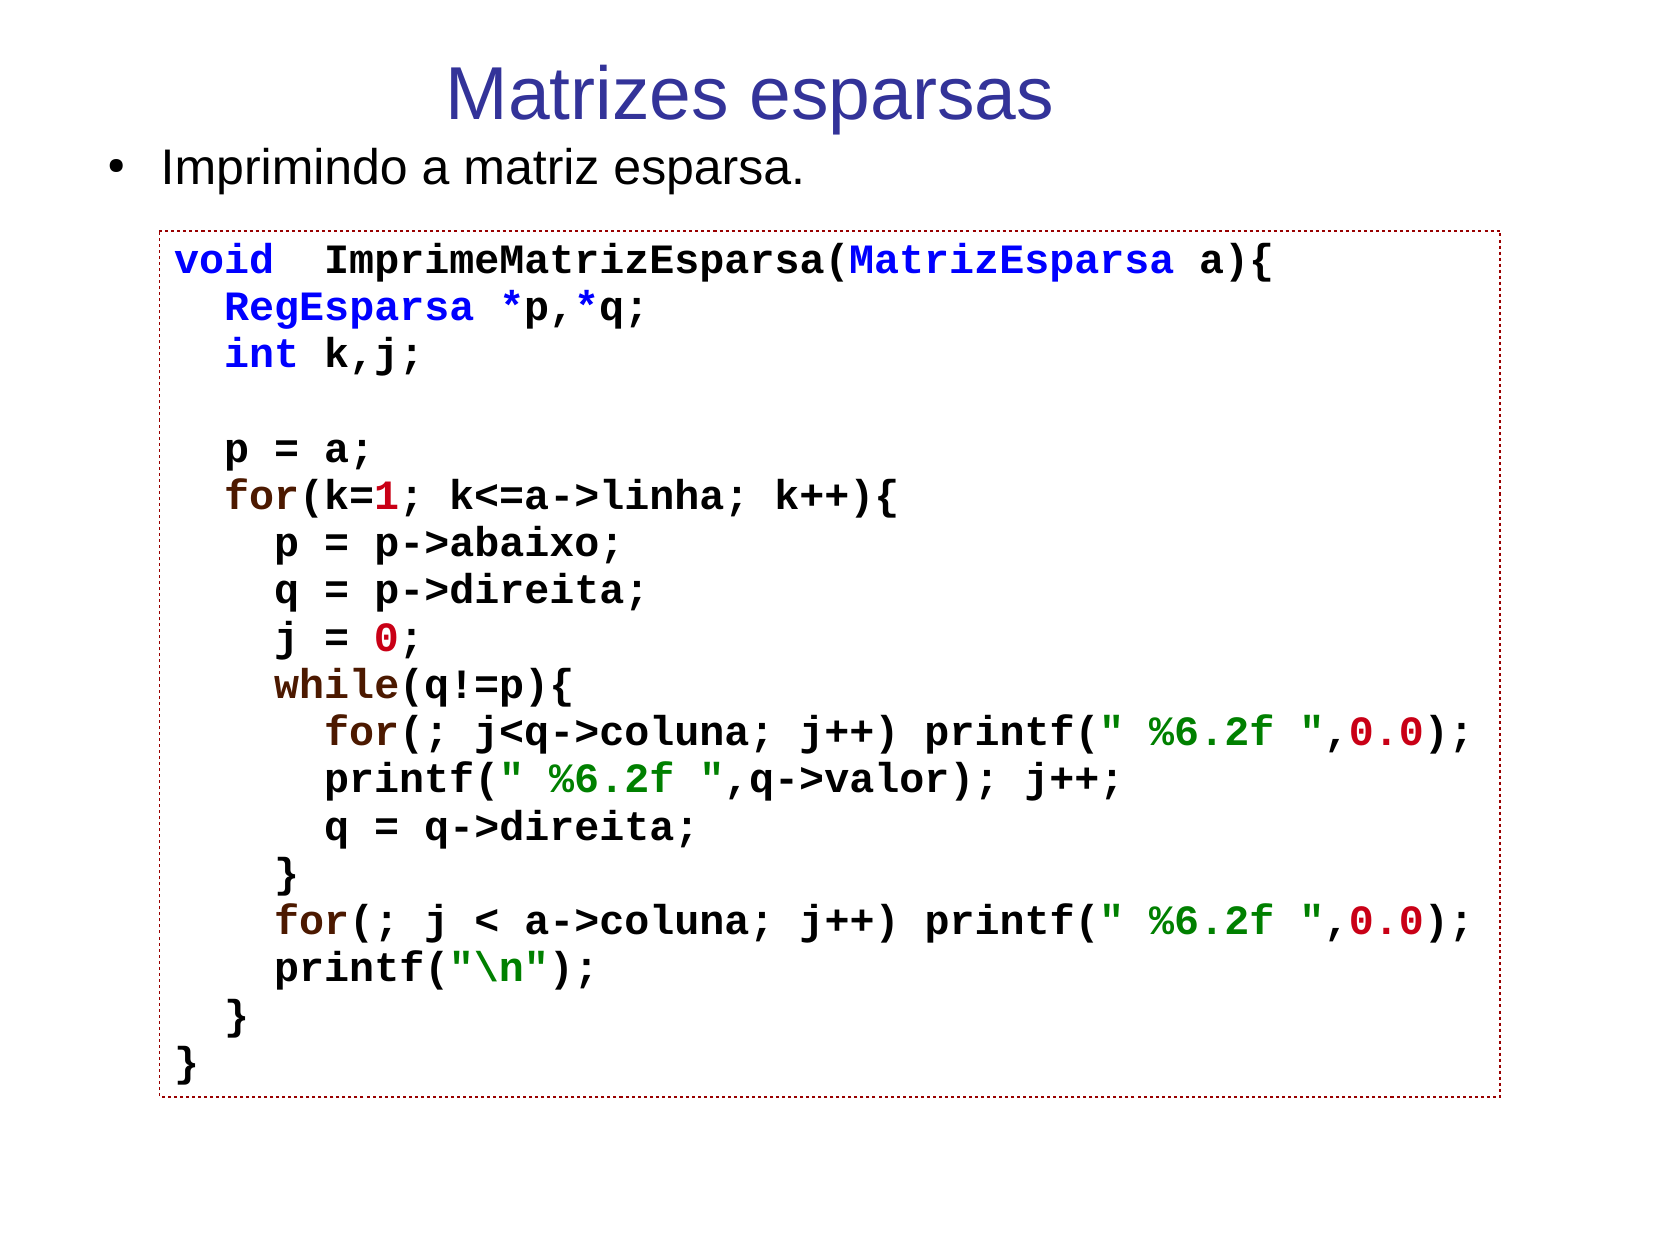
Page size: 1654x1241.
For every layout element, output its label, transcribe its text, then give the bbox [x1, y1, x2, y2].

list Imprimindo a matriz esparsa. [75, 131, 1426, 243]
text_box void ImprimeMatrizEsparsa(MatrizEsparsa a){ RegEsparsa *p,*q; int k,j; p = a; for(k=1; k<=a->linha; k++){ p = p->abaixo; q = p->direita; j = 0; while(q!=p){ for(; j<q->coluna; j++) printf(" %6.2f ",0.0); printf(" %6.2f ",q->valor); j++; q = q->direita; } for(; j < a->coluna; j++) printf(" %6.2f ",0.0); printf("\n"); } } [159, 230, 1501, 1097]
title Matrizes esparsas [75, 0, 1426, 131]
